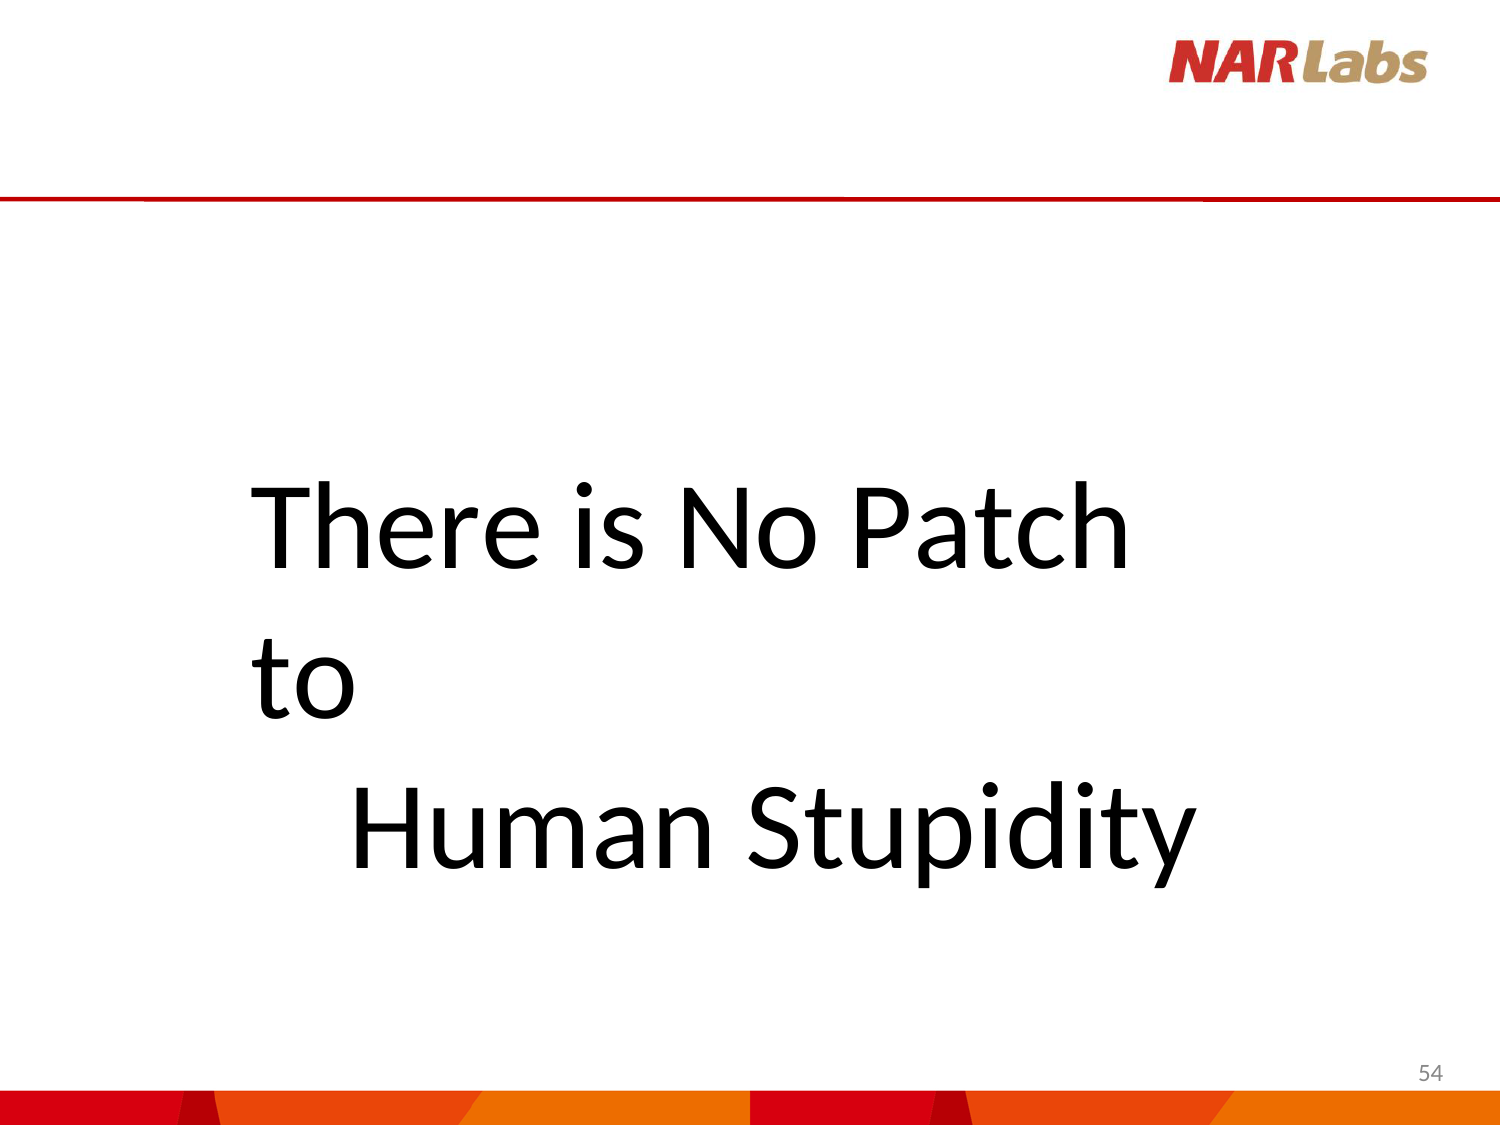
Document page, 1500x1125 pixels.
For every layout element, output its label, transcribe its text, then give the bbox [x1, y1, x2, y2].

text_box 51 [1414, 1056, 1448, 1090]
text_box There is No Patch to Human Stupidity [248, 443, 1270, 753]
